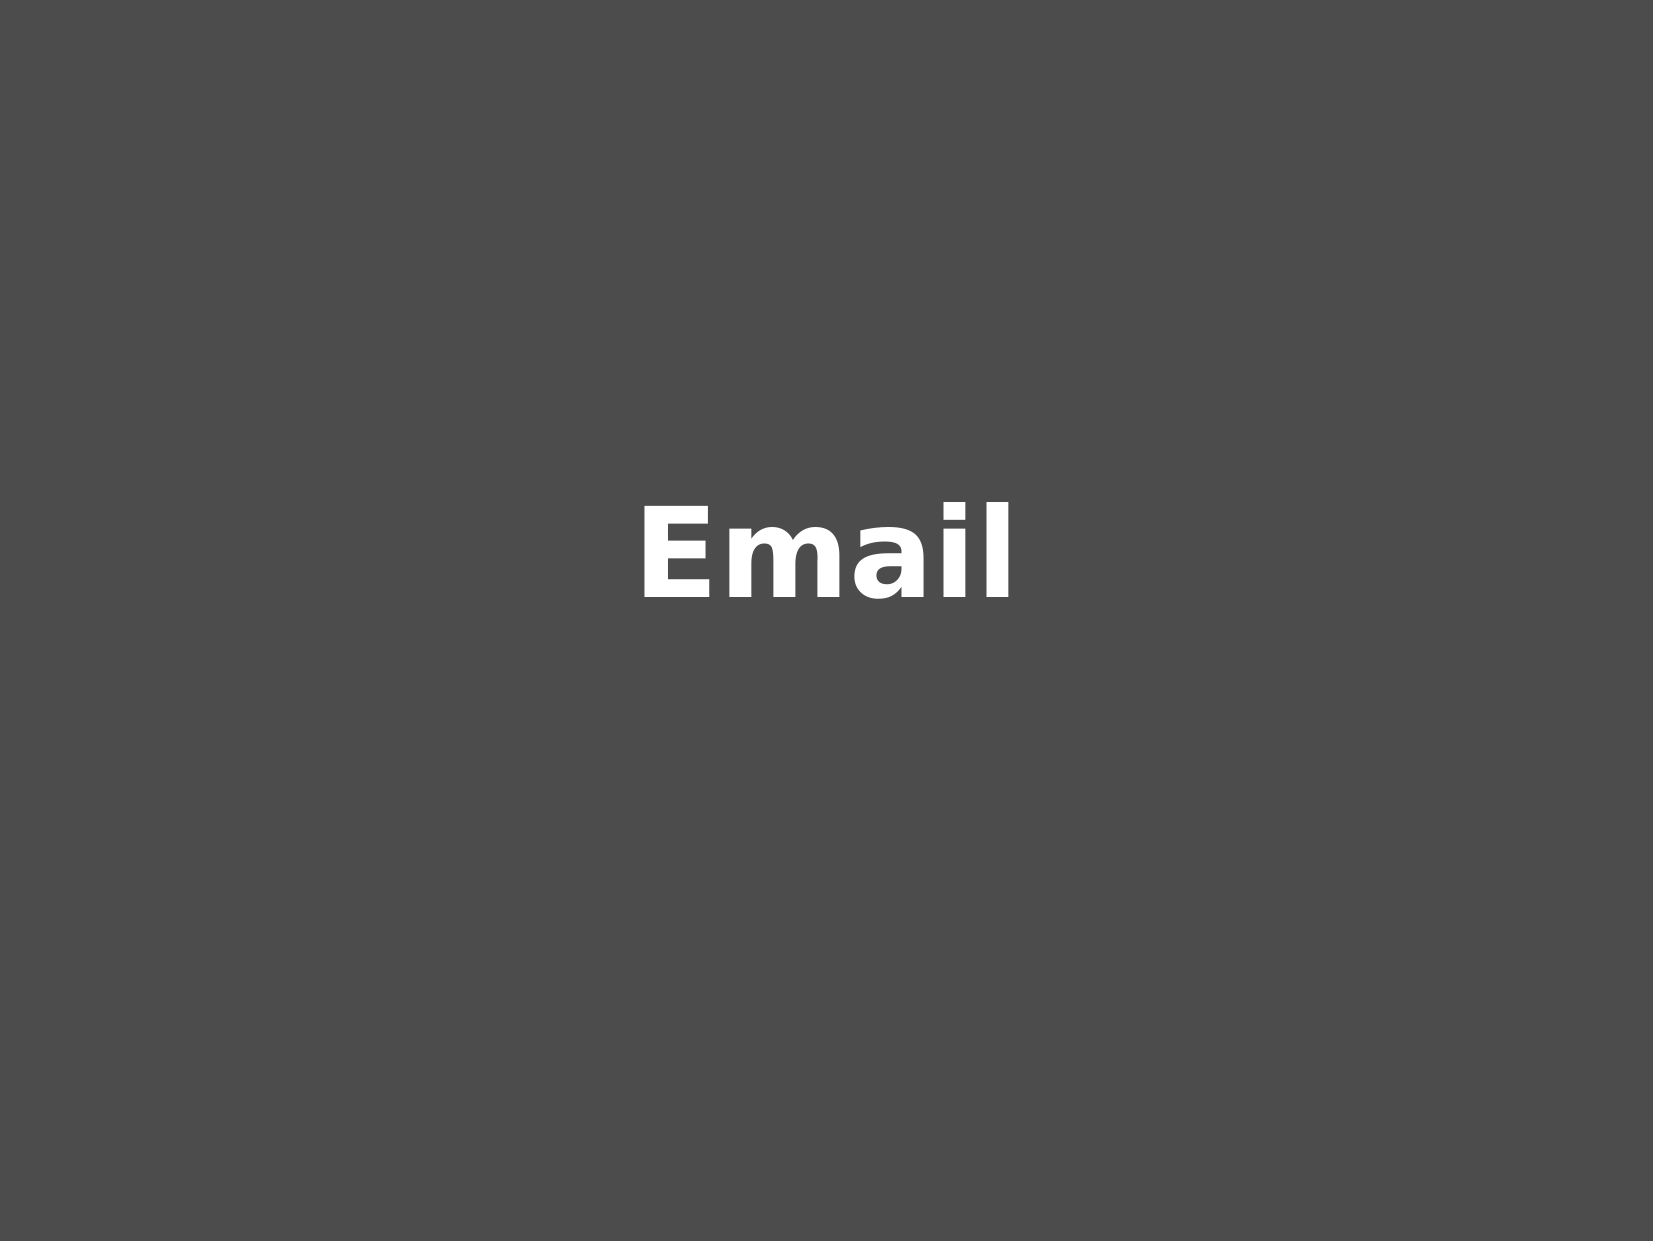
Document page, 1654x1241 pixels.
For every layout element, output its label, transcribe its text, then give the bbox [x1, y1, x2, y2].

text_box Email [0, 474, 1653, 635]
